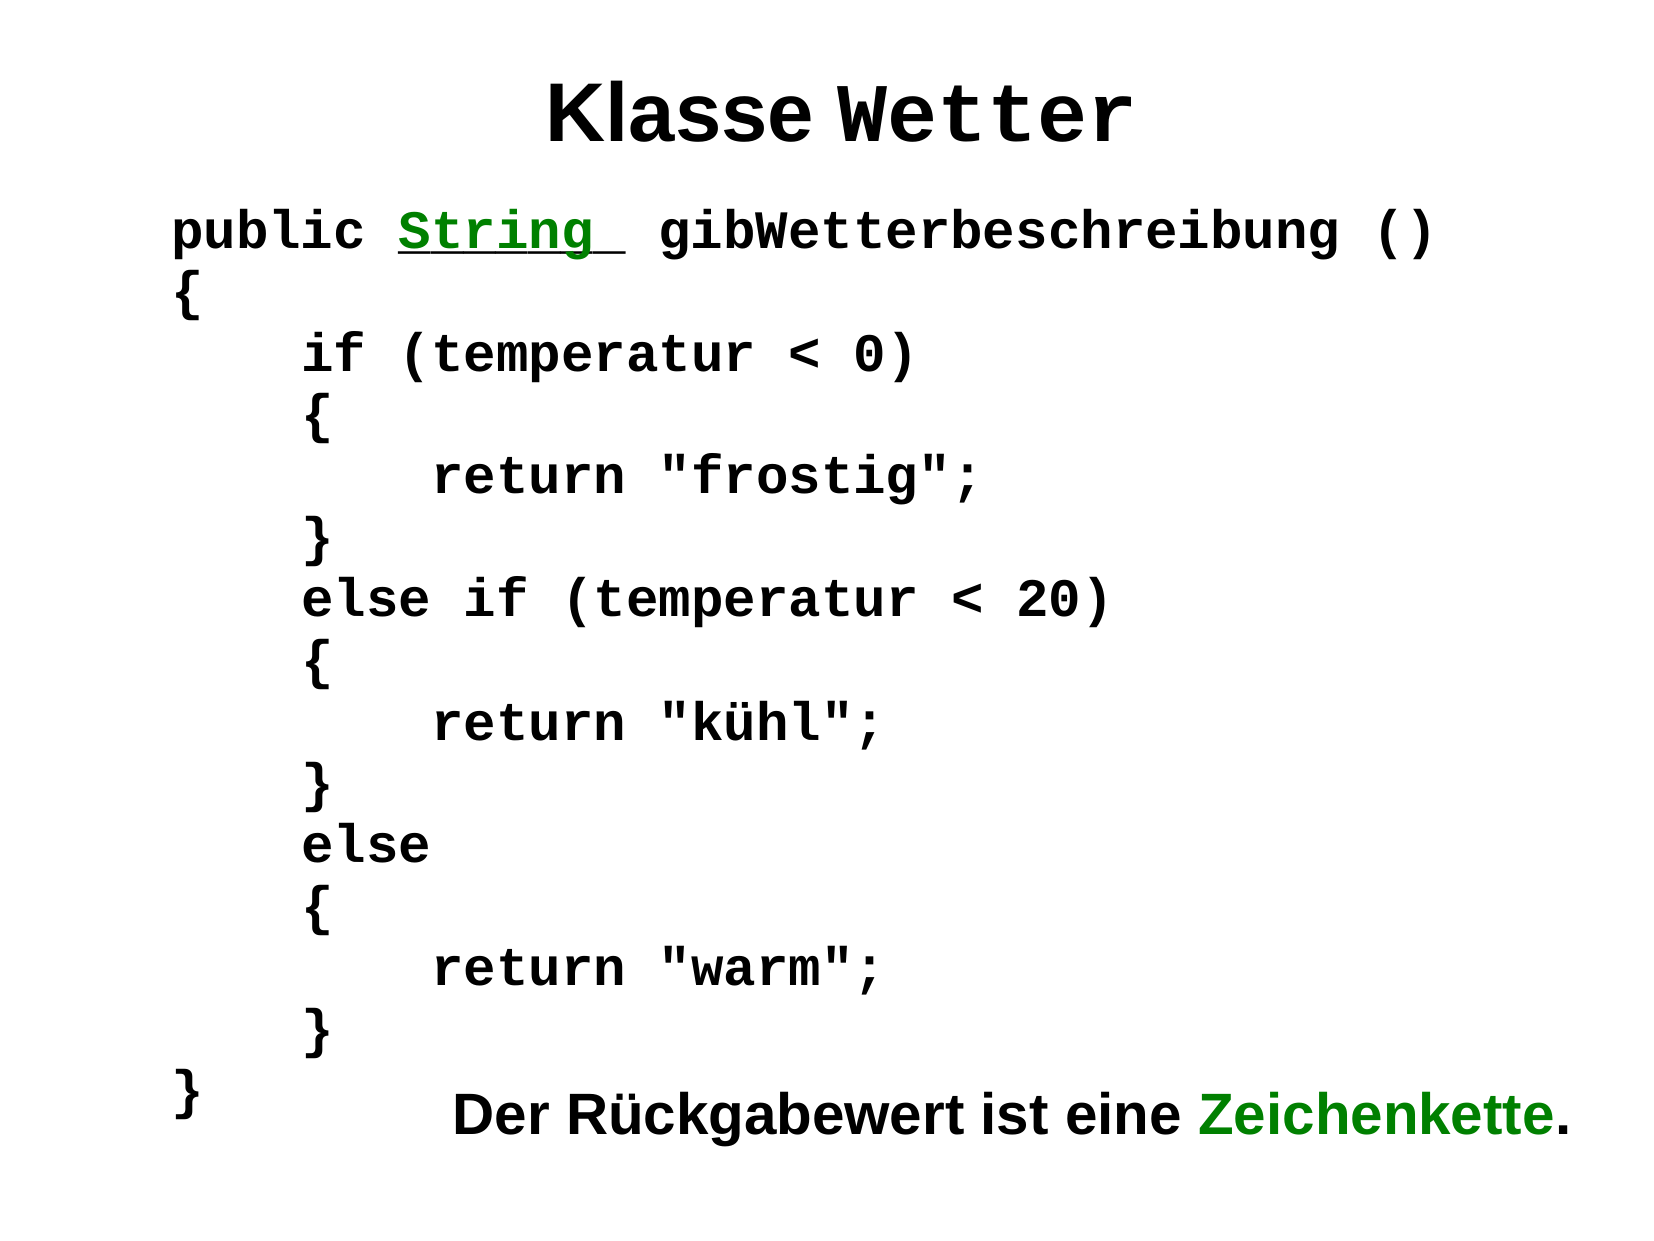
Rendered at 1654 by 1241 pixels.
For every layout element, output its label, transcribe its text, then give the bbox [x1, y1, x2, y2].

text_box Der Rückgabewert ist eine Zeichenkette. [88, 1074, 1595, 1157]
text_box public _______ gibWetterbeschreibung () { if (temperatur < 0) { return "frostig"; } else if (temperatur < 20) { return "kühl"; } else { return "warm"; } } [59, 890, 1625, 1137]
text_box String [59, 195, 1625, 890]
text_box Klasse Wetter [88, 59, 1595, 175]
